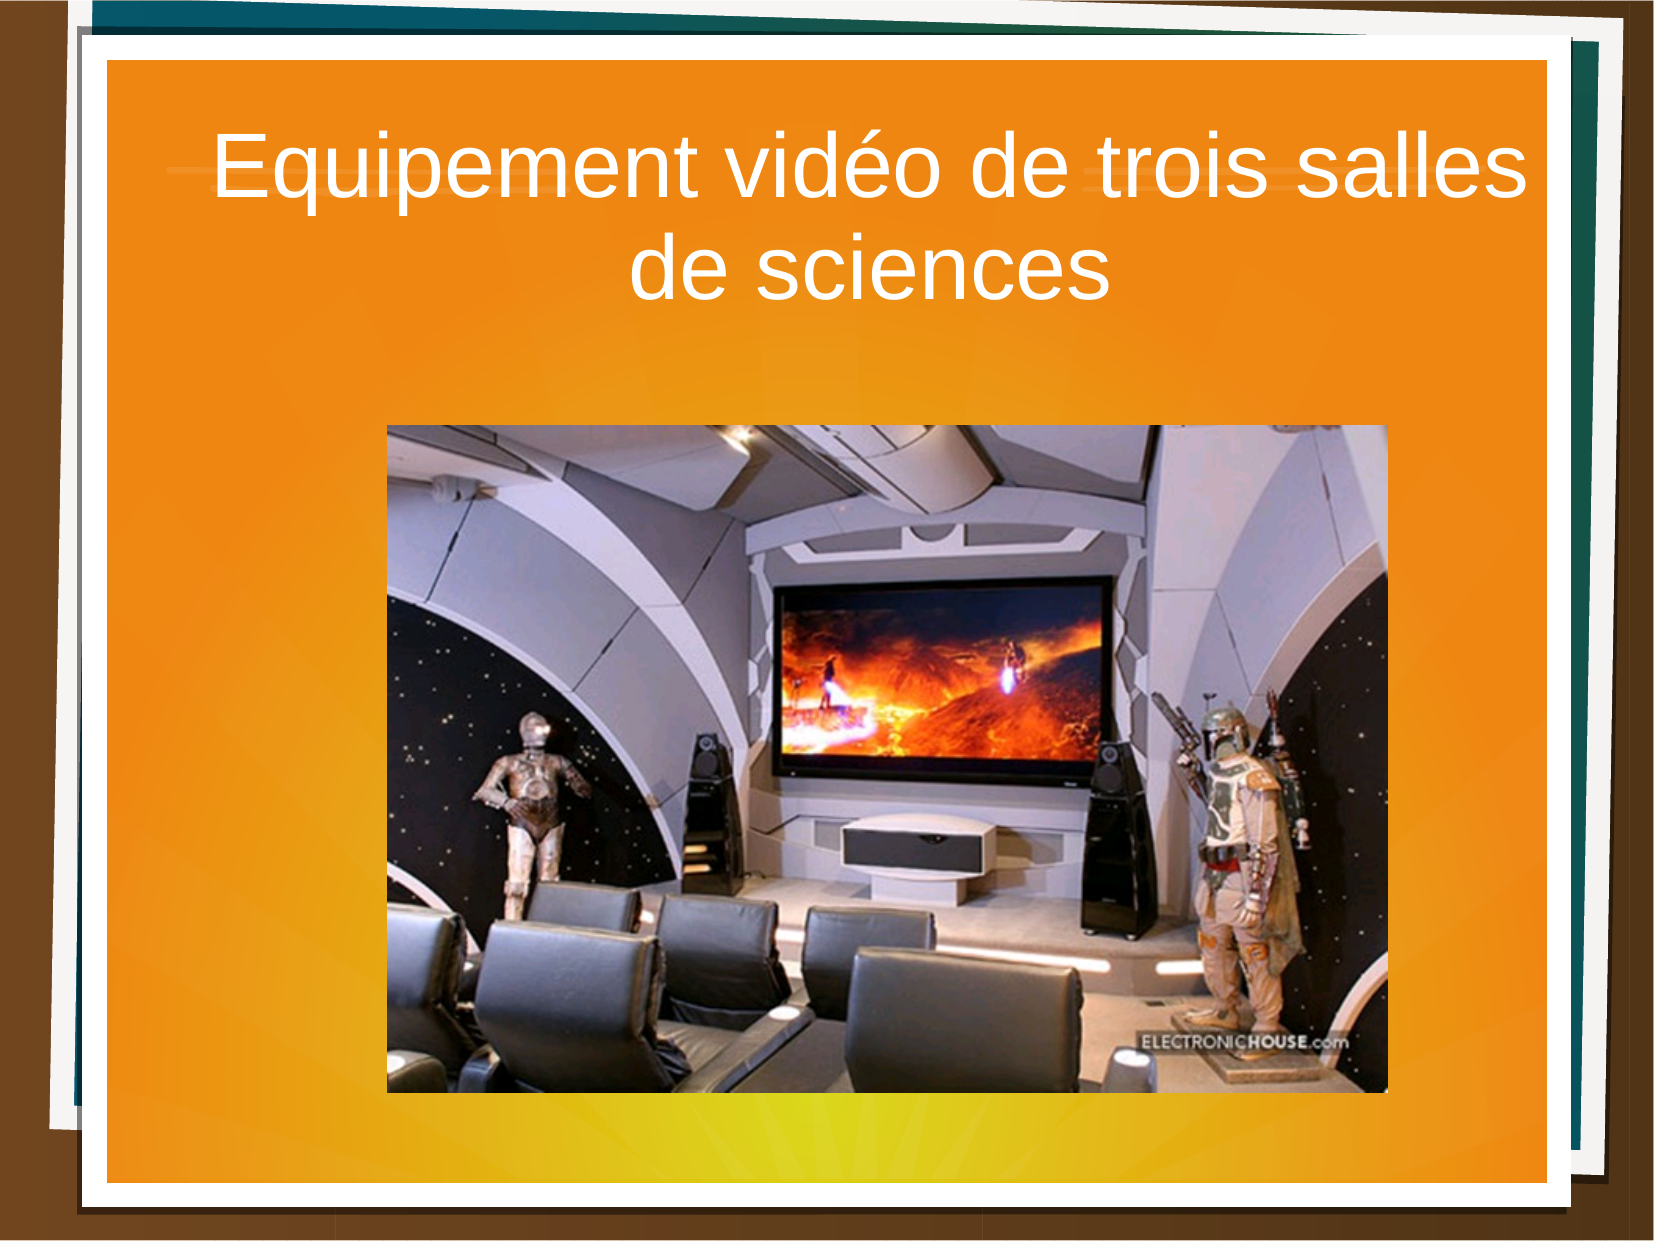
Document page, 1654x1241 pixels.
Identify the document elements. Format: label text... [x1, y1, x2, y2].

title Equipement vidéo de trois salles de sciences [159, 11, 1583, 422]
picture [387, 425, 1388, 1093]
